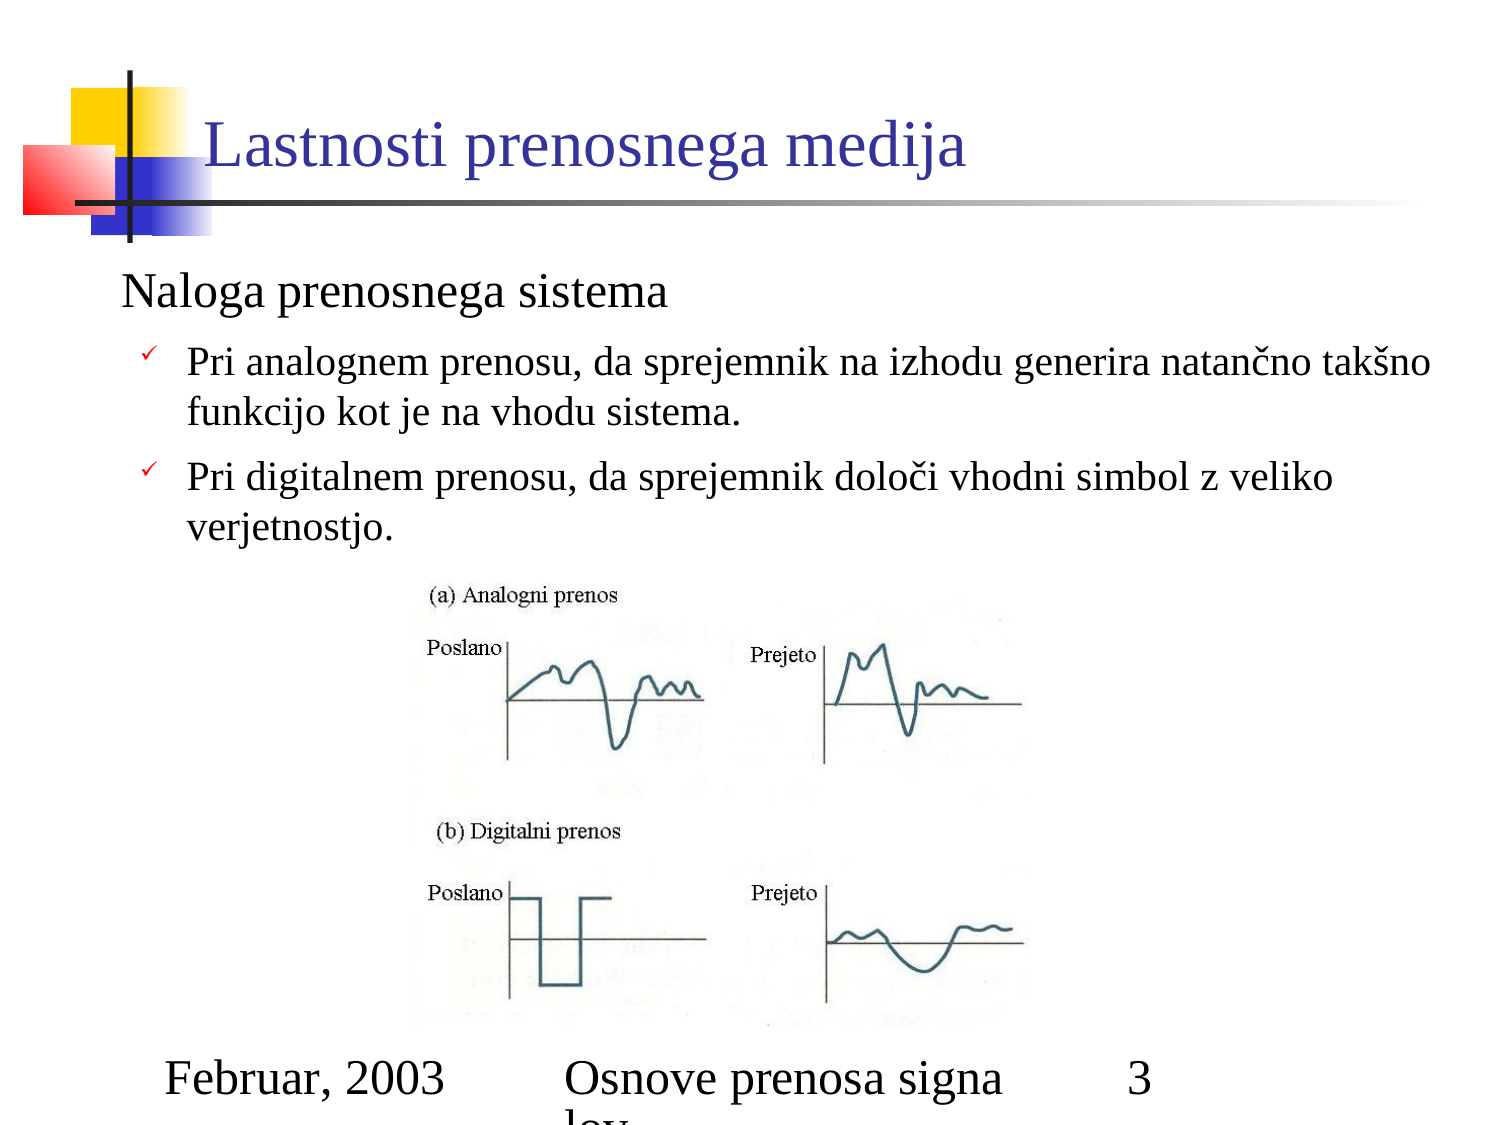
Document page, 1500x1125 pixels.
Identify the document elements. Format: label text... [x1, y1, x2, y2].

list Naloga prenosnega sistema Pri analognem prenosu, da sprejemnik na izhodu generira natančno takšno funkcijo kot je na vhodu sistema. Pri digitalnem prenosu, da sprejemnik določi vhodni simbol z veliko verjetnostjo. [50, 249, 1469, 563]
picture [412, 574, 1051, 1034]
title Lastnosti prenosnega medija [188, 92, 1468, 188]
